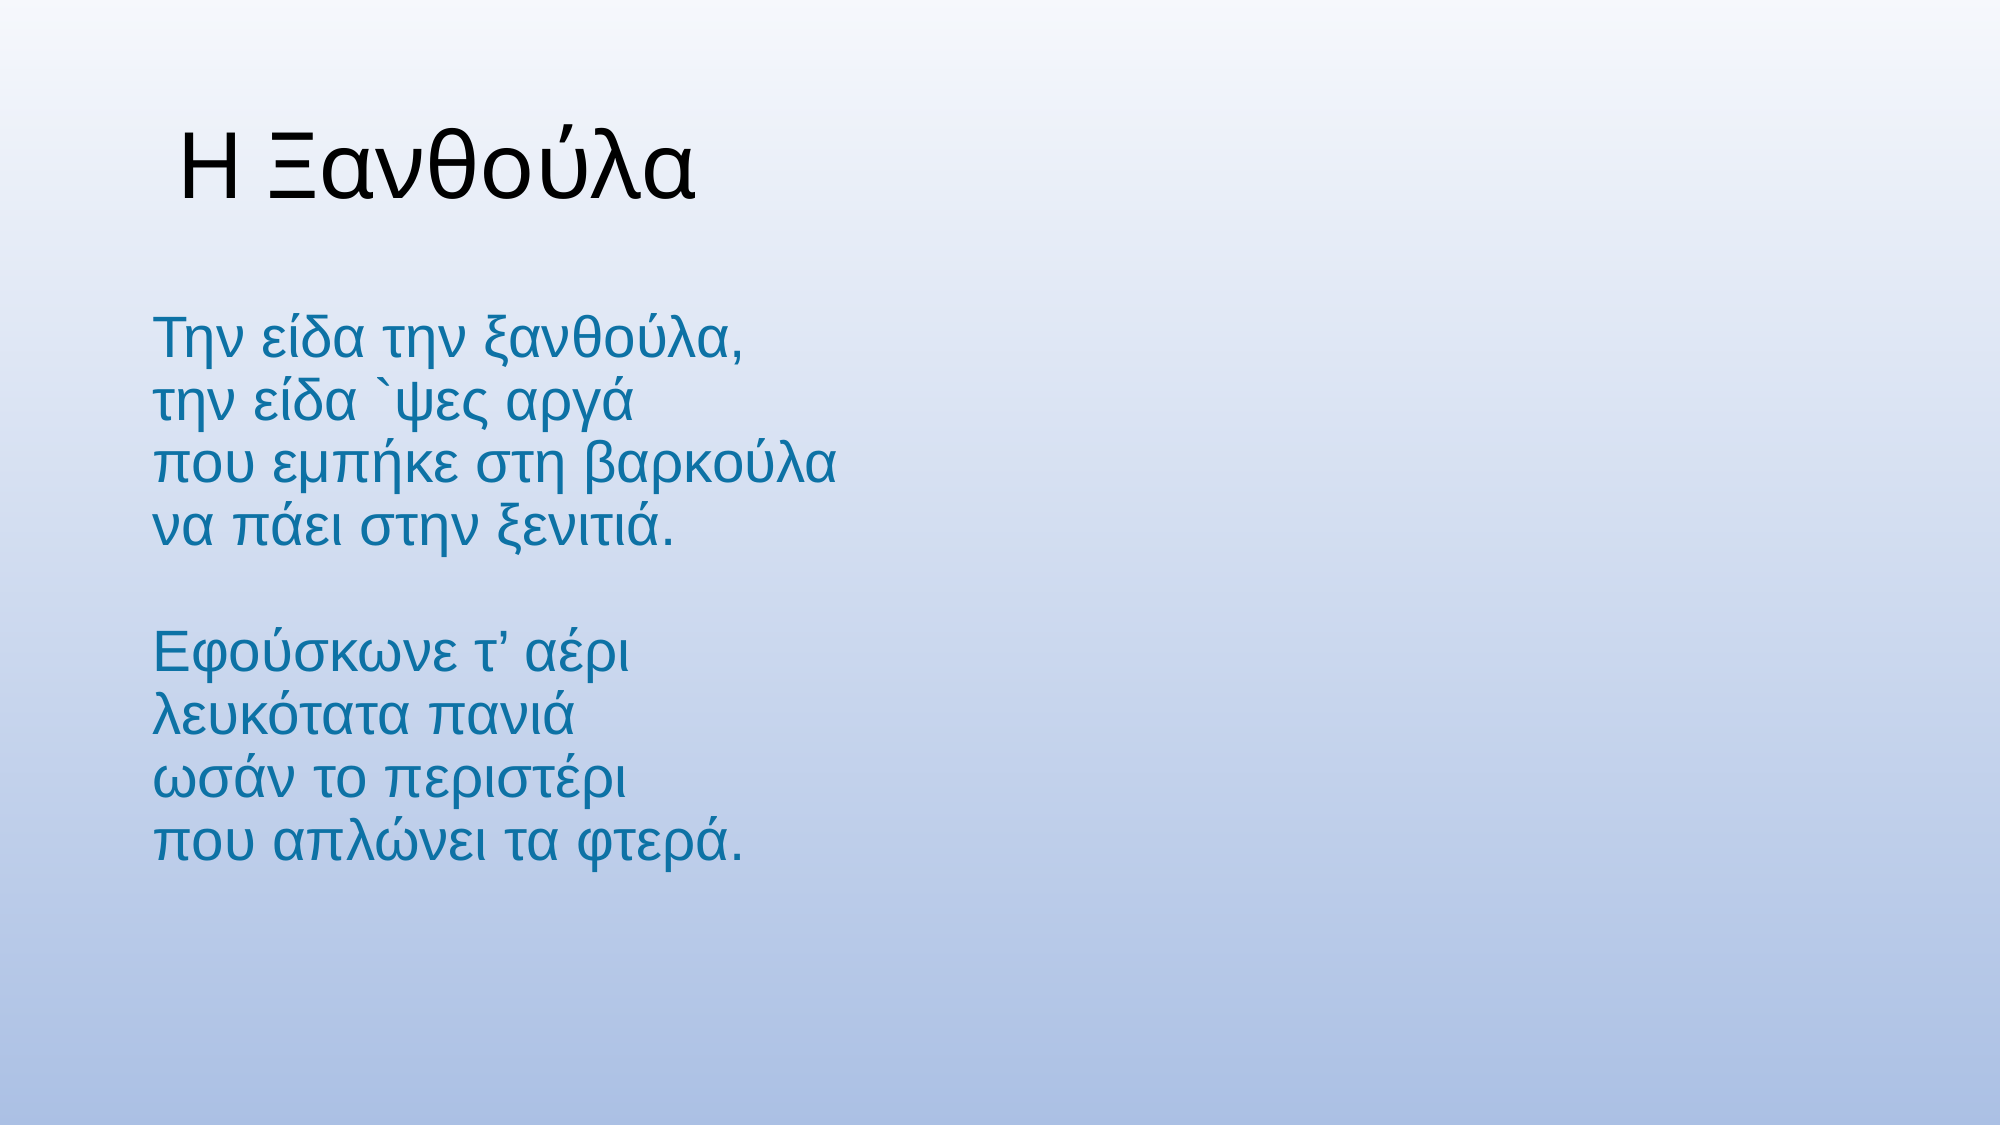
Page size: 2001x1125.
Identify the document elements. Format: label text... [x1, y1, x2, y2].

title Η Ξανθούλα [137, 59, 1863, 278]
list Την είδα την ξανθούλα, την είδα `ψες αργά που εμπήκε στη βαρκούλα να πάει στην ξενιτιά. Εφούσκωνε τ’ αέρι λευκότατα πανιά ωσάν το περιστέρι που απλώνει τα φτερά. [137, 299, 1863, 1014]
